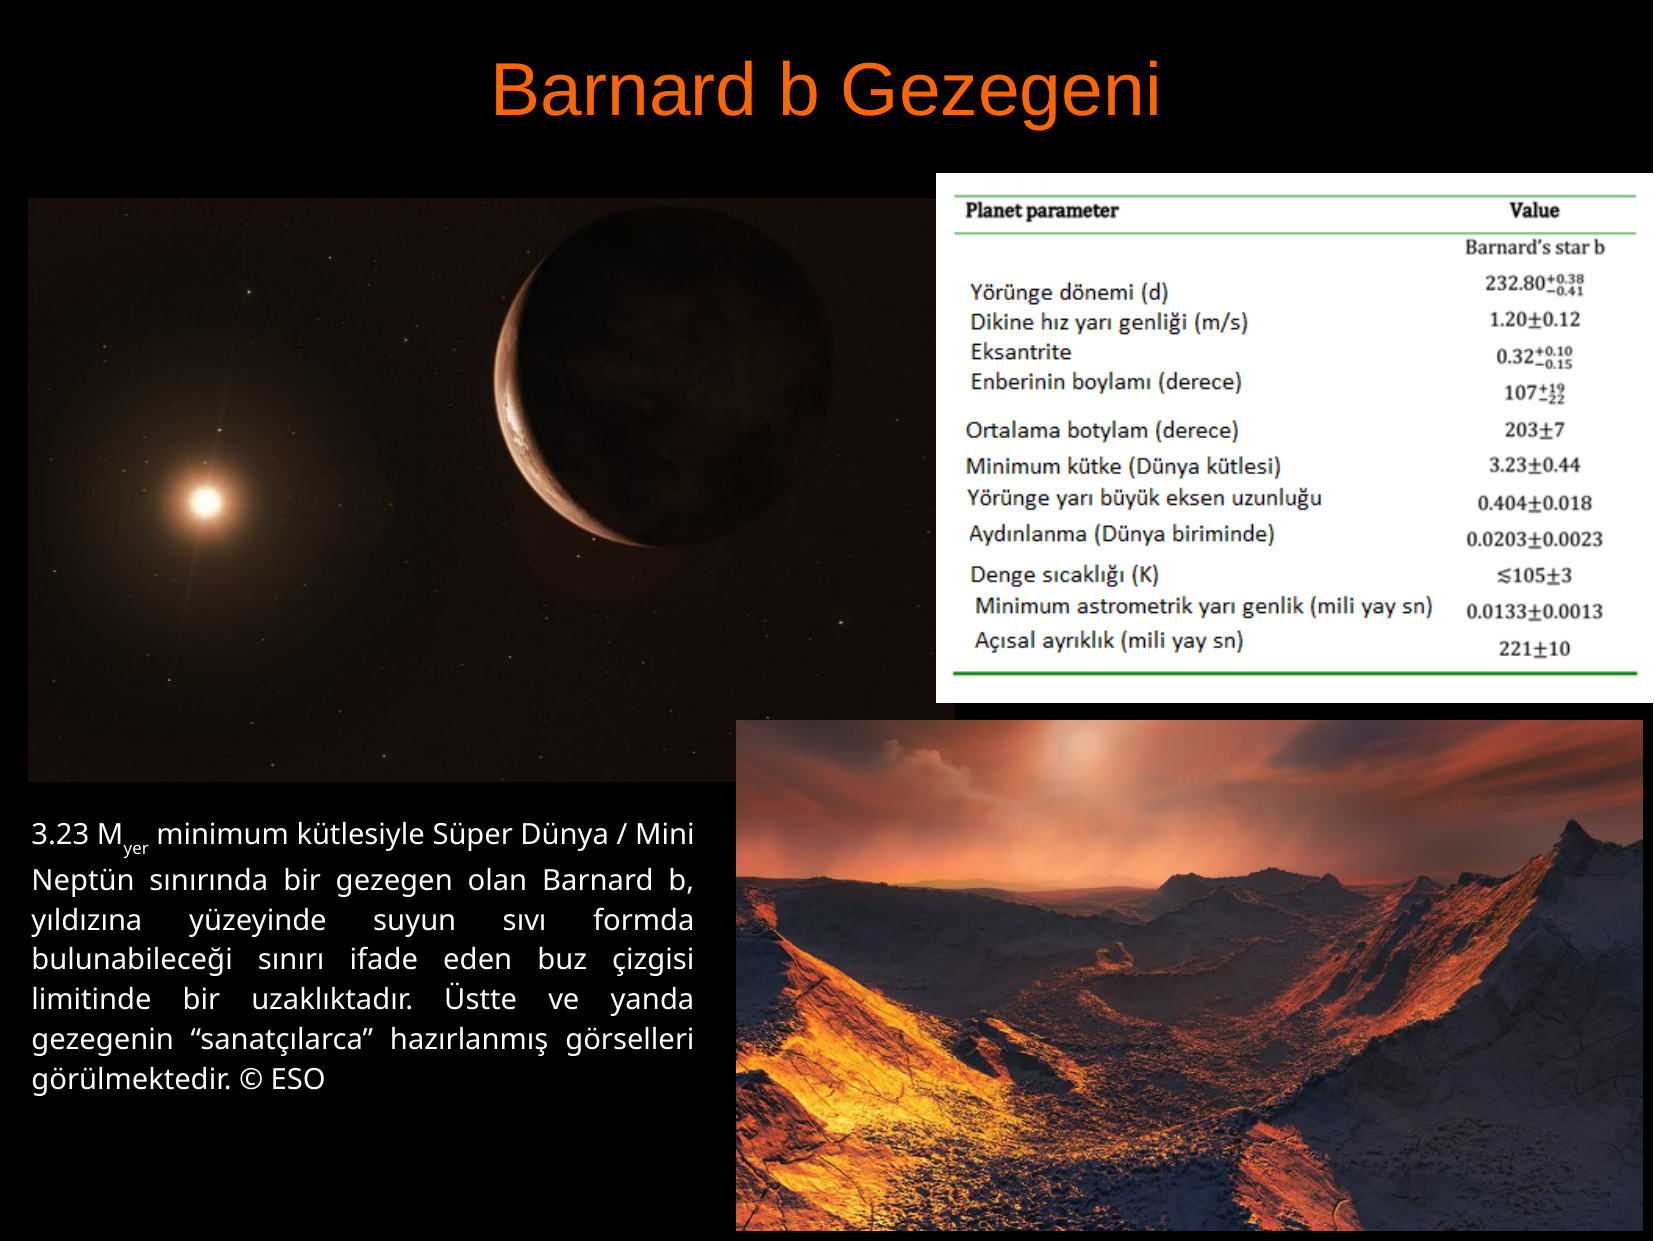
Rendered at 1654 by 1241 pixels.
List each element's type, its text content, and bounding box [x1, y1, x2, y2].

text_box 3.23 Myer minimum kütlesiyle Süper Dünya / Mini Neptün sınırında bir gezegen olan Barnard b, yıldızına yüzeyinde suyun sıvı formda bulunabileceği sınırı ifade eden buz çizgisi limitinde bir uzaklıktadır. Üstte ve yanda gezegenin “sanatçılarca” hazırlanmış görselleri görülmektedir. © ESO [16, 806, 710, 1099]
picture [28, 173, 1653, 1231]
title Barnard b Gezegeni [82, 40, 1571, 139]
